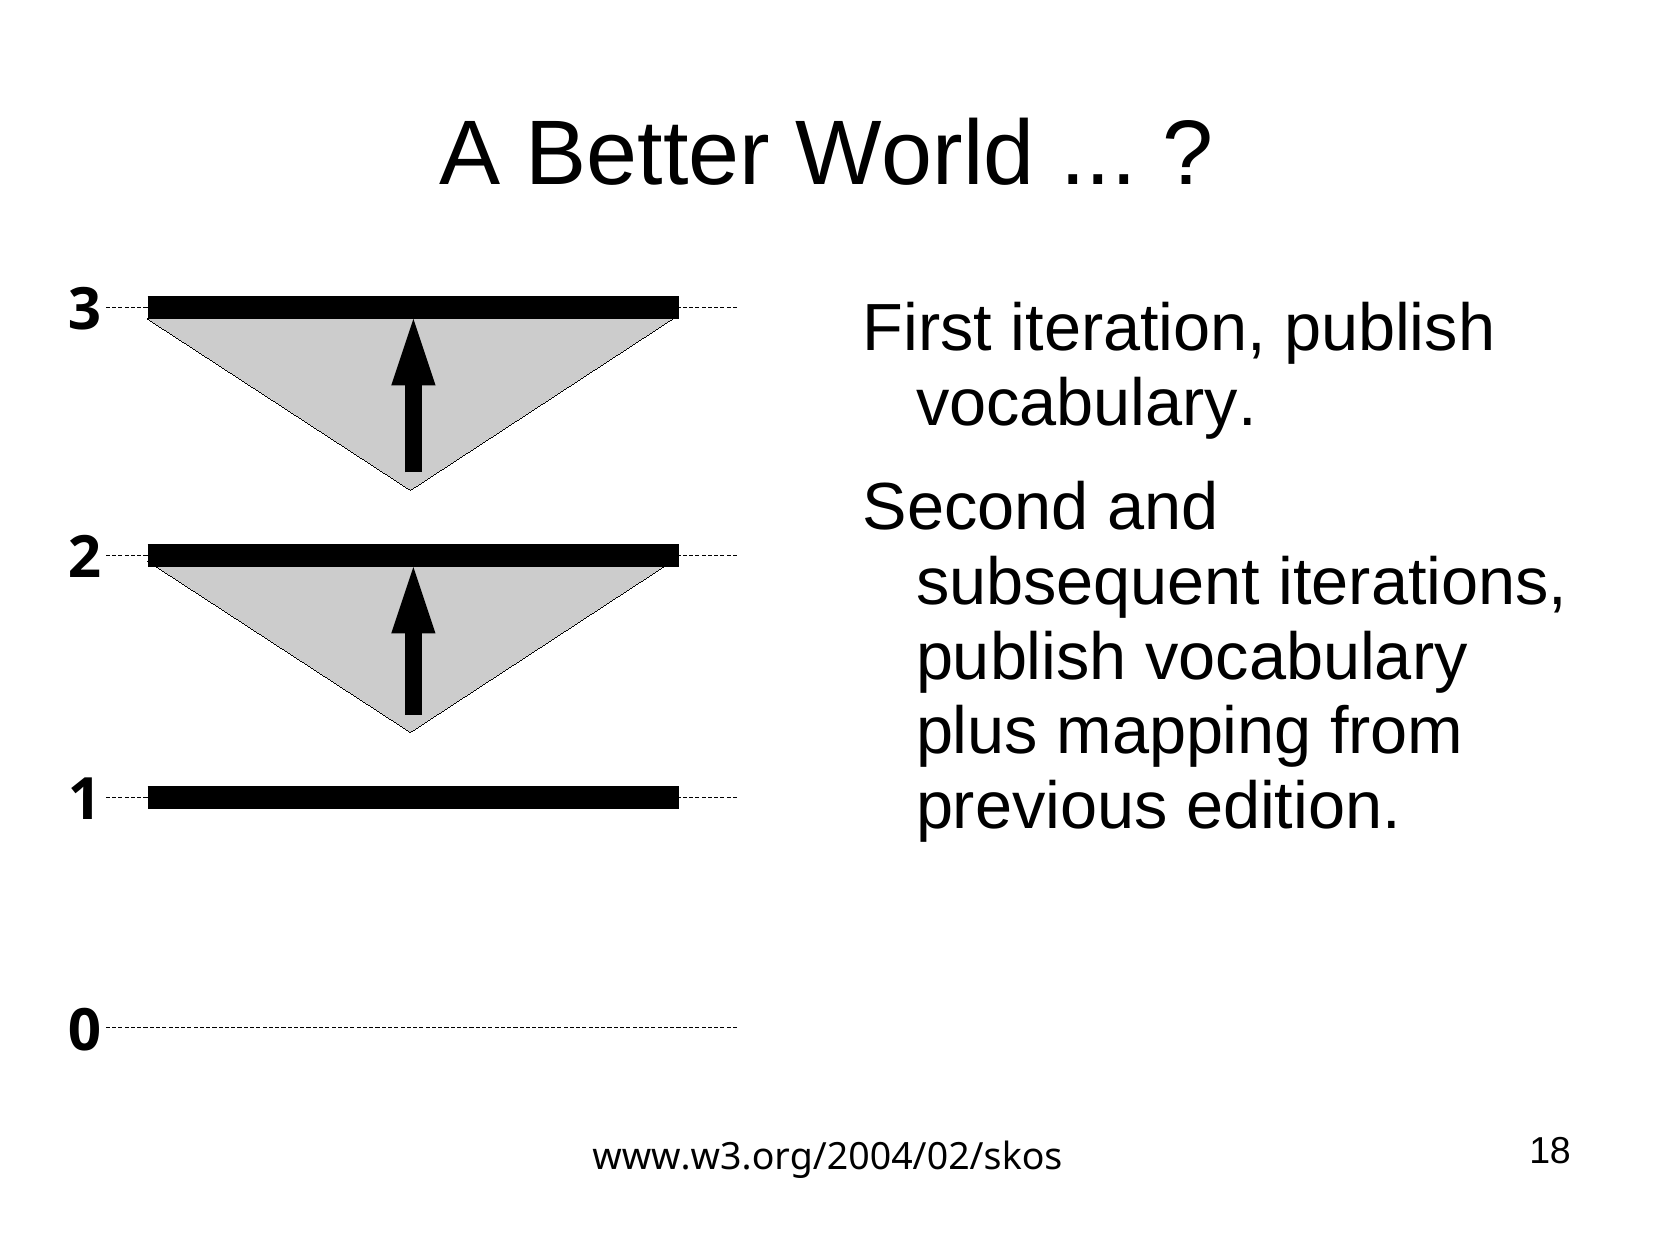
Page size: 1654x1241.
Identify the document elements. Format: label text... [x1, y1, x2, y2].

list First iteration, publish vocabulary. Second and subsequent iterations, publish vocabulary plus mapping from previous edition. [845, 290, 1572, 1109]
text_box 2 [53, 507, 119, 604]
text_box 0 [53, 980, 119, 1077]
text_box 3 [53, 259, 119, 356]
text_box 1 [53, 750, 119, 847]
text_box [156, 567, 664, 733]
title A Better World ... ? [82, 49, 1571, 257]
text_box [147, 318, 673, 491]
